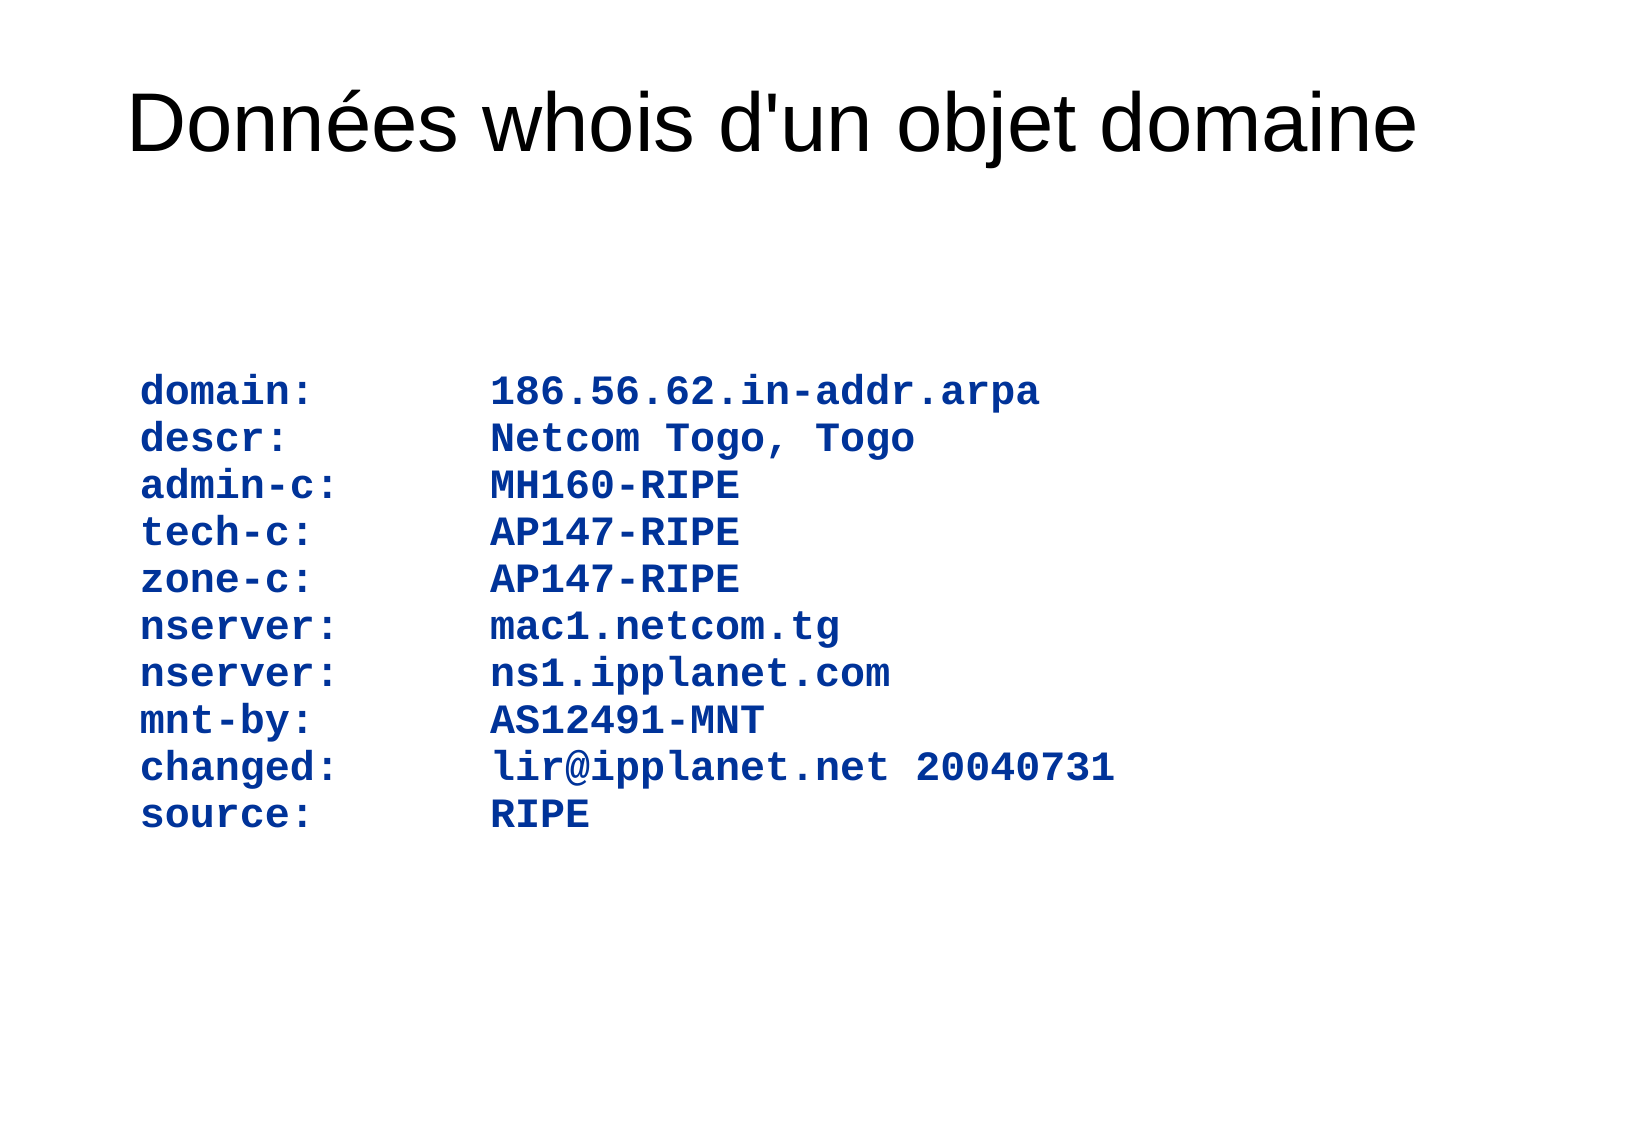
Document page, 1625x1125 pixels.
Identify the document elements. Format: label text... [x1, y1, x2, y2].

text_box domain: 186.56.62.in-addr.arpa descr: Netcom Togo, Togo admin-c: MH160-RIPE tech-c: AP147-RIPE zone-c: AP147-RIPE nserver: mac1.netcom.tg nserver: ns1.ipplanet.com mnt-by: AS12491-MNT changed: lir@ipplanet.net 20040731 source: RIPE [125, 359, 1248, 940]
text_box Données whois d'un objet domaine [16, 89, 1530, 174]
